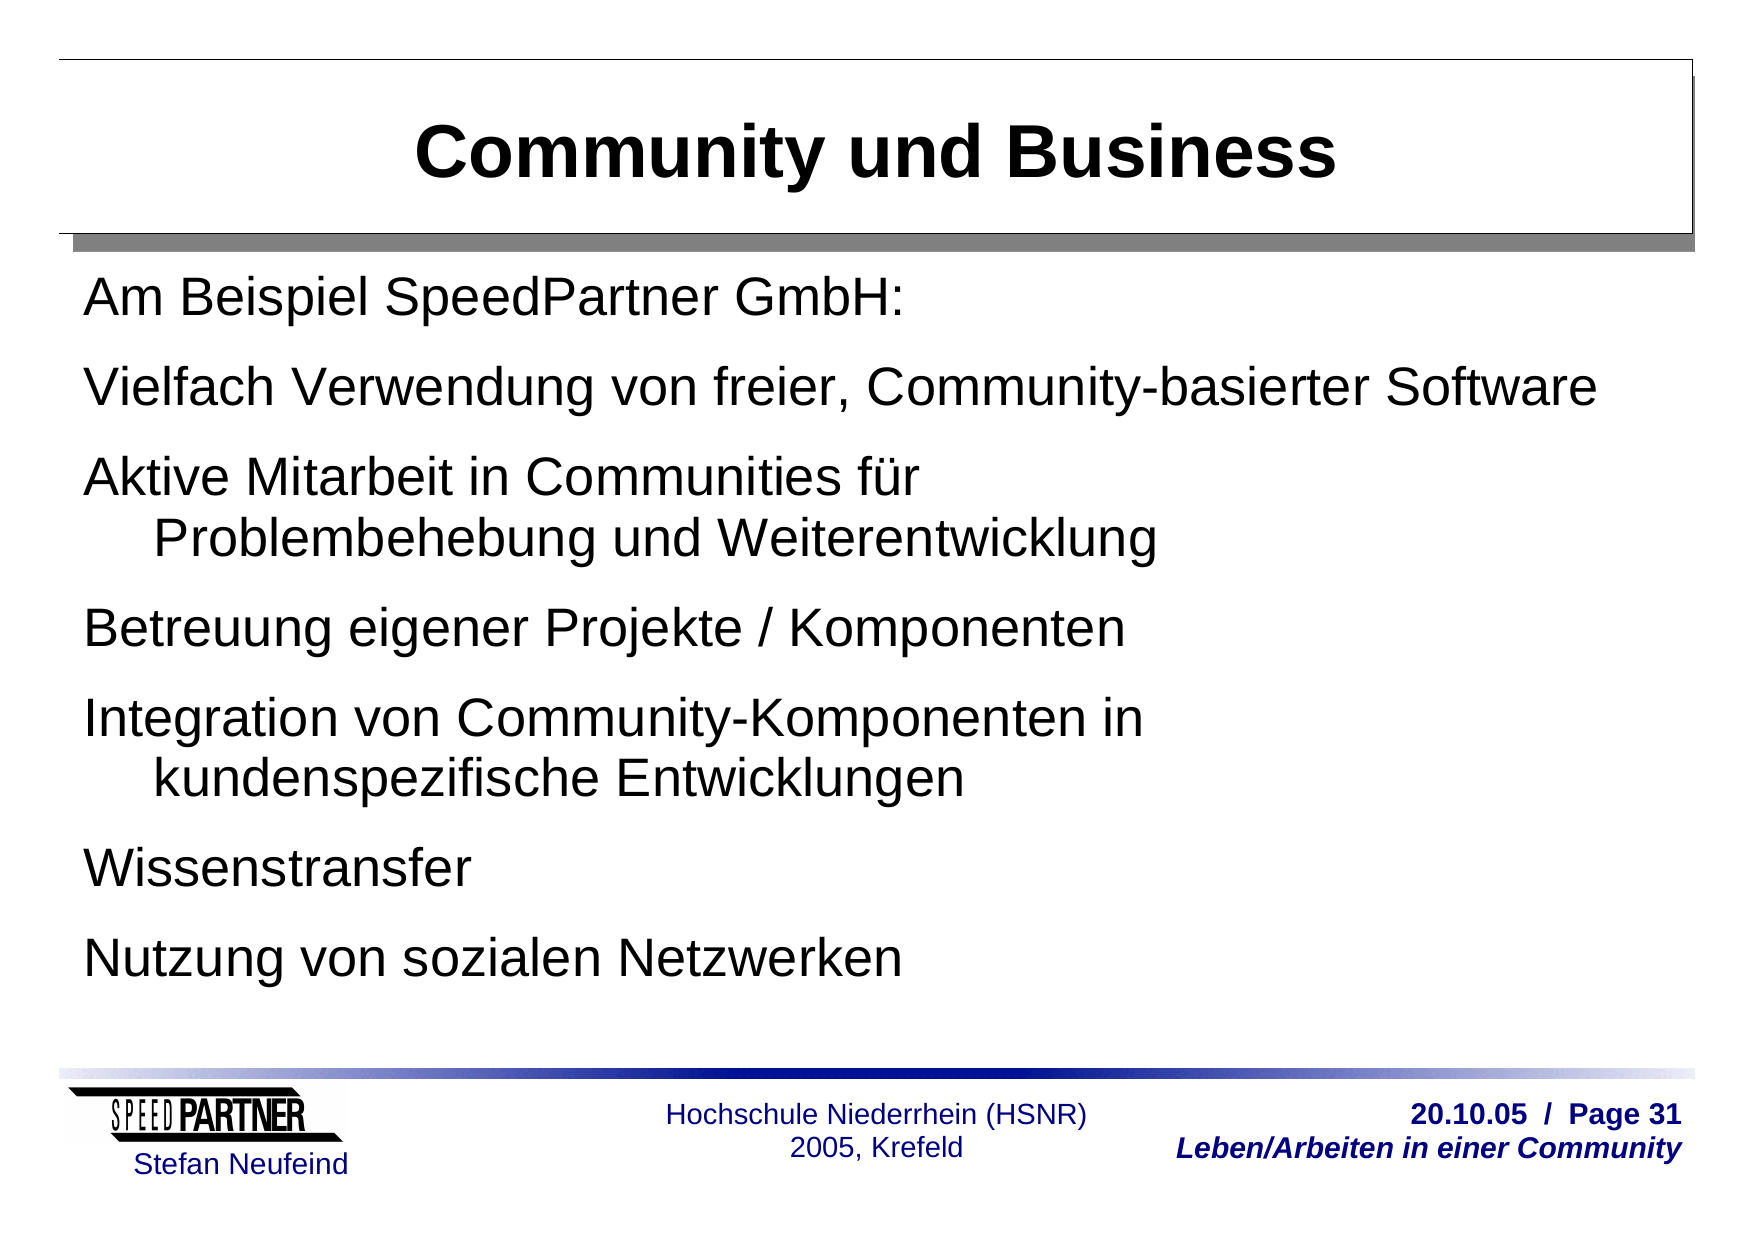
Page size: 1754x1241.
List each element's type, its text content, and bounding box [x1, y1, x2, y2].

picture [59, 1068, 1695, 1079]
picture [64, 1082, 348, 1146]
title Community und Business [59, 59, 1695, 244]
list Am Beispiel SpeedPartner GmbH: Vielfach Verwendung von freier, Community-basierter Software Aktive Mitarbeit in Communities für Problembehebung und Weiterentwicklung Betreuung eigener Projekte / Komponenten Integration von Community-Komponenten in kundenspezifische Entwicklungen Wissenstransfer Nutzung von sozialen Netzwerken [71, 266, 1695, 1049]
